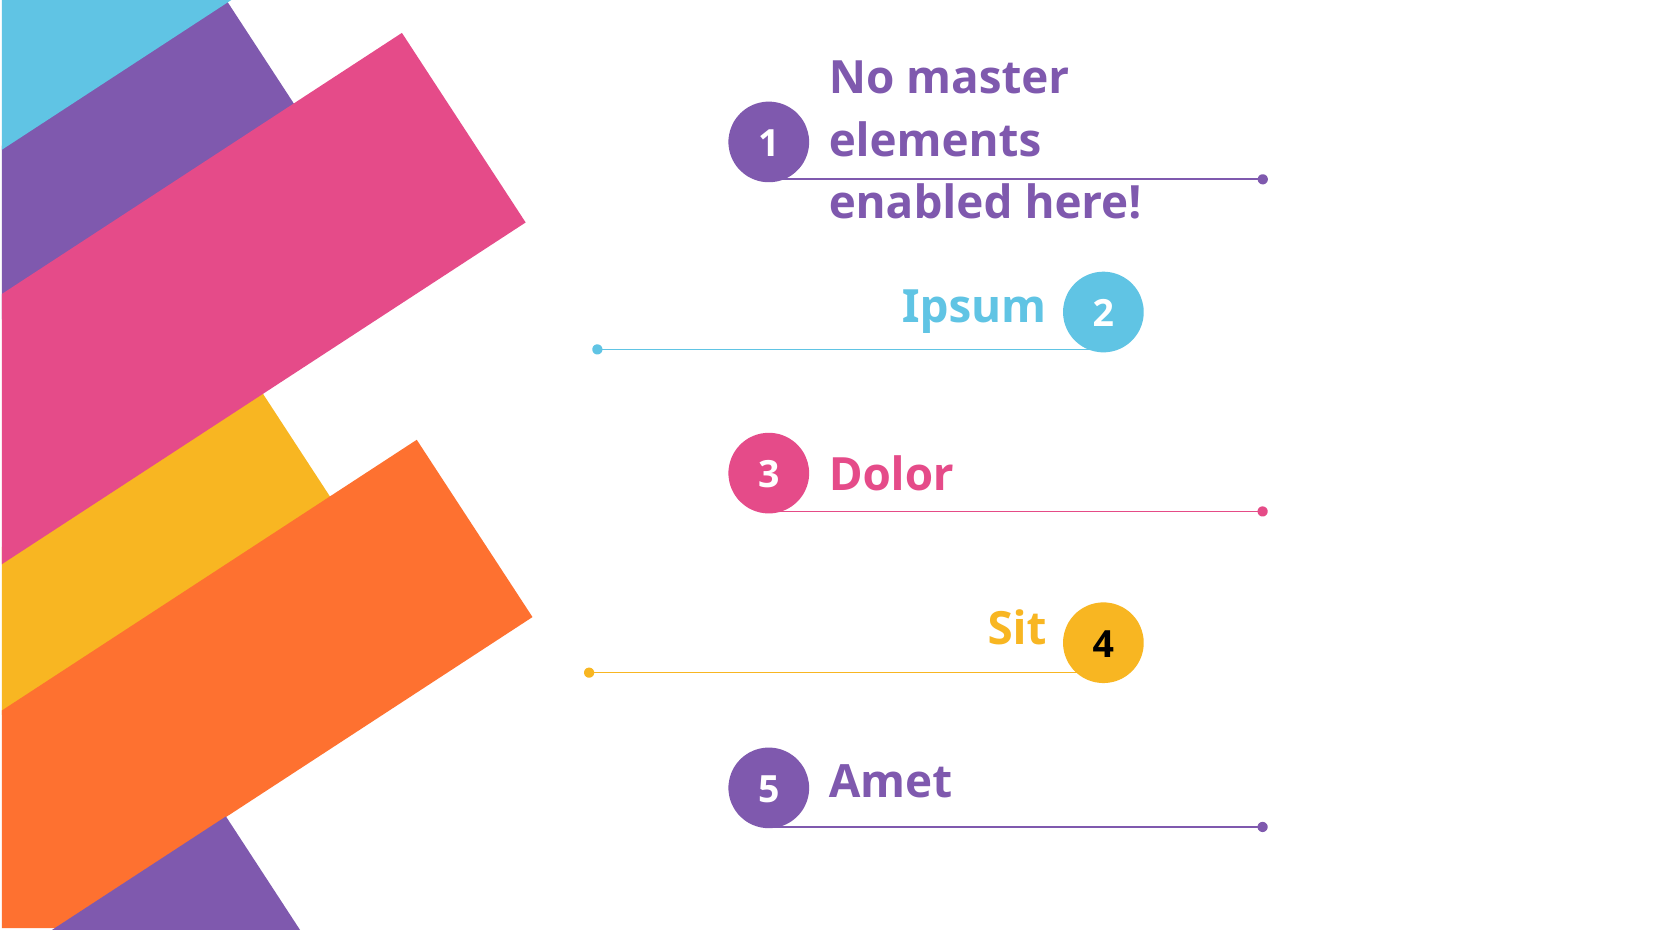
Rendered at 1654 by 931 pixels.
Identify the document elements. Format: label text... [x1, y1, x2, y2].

title Dolor [828, 419, 1287, 527]
title Sit [588, 573, 1047, 681]
text_box 2 [1063, 271, 1144, 353]
text_box [584, 667, 588, 678]
text_box 4 [1063, 602, 1144, 684]
title No master elements enabled here! [828, 44, 1223, 178]
title No master elements enabled here! [828, 180, 1223, 233]
text_box 3 [728, 432, 810, 514]
text_box 5 [728, 747, 810, 829]
title Ipsum [588, 250, 1047, 358]
text_box [1257, 174, 1268, 185]
text_box 1 [728, 101, 810, 183]
title Amet [828, 724, 1388, 836]
